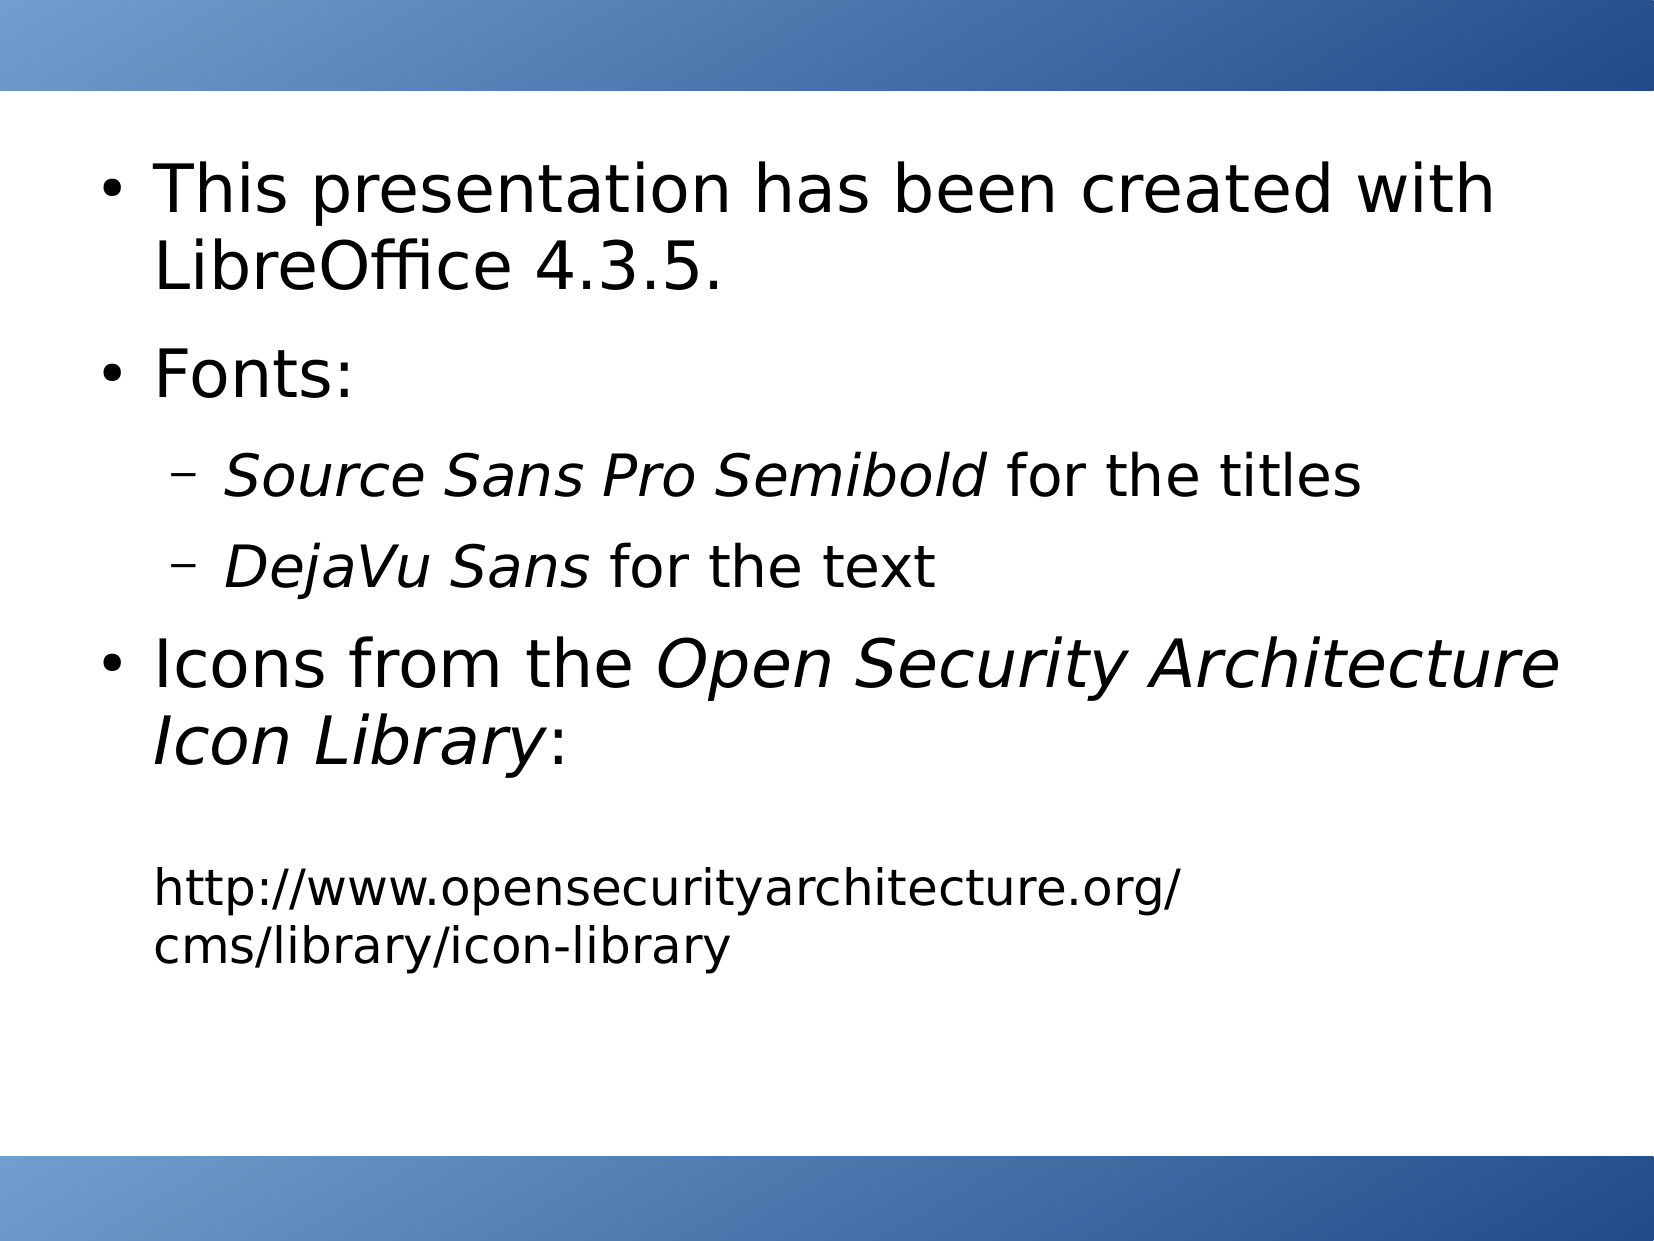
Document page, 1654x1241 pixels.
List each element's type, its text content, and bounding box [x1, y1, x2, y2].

list This presentation has been created with LibreOffice 4.3.5. Fonts: Source Sans Pro Semibold for the titles DejaVu Sans for the text Icons from the Open Security Architecture Icon Library: http://www.opensecurityarchitecture.org/ cms/library/icon-library [82, 150, 1571, 1010]
